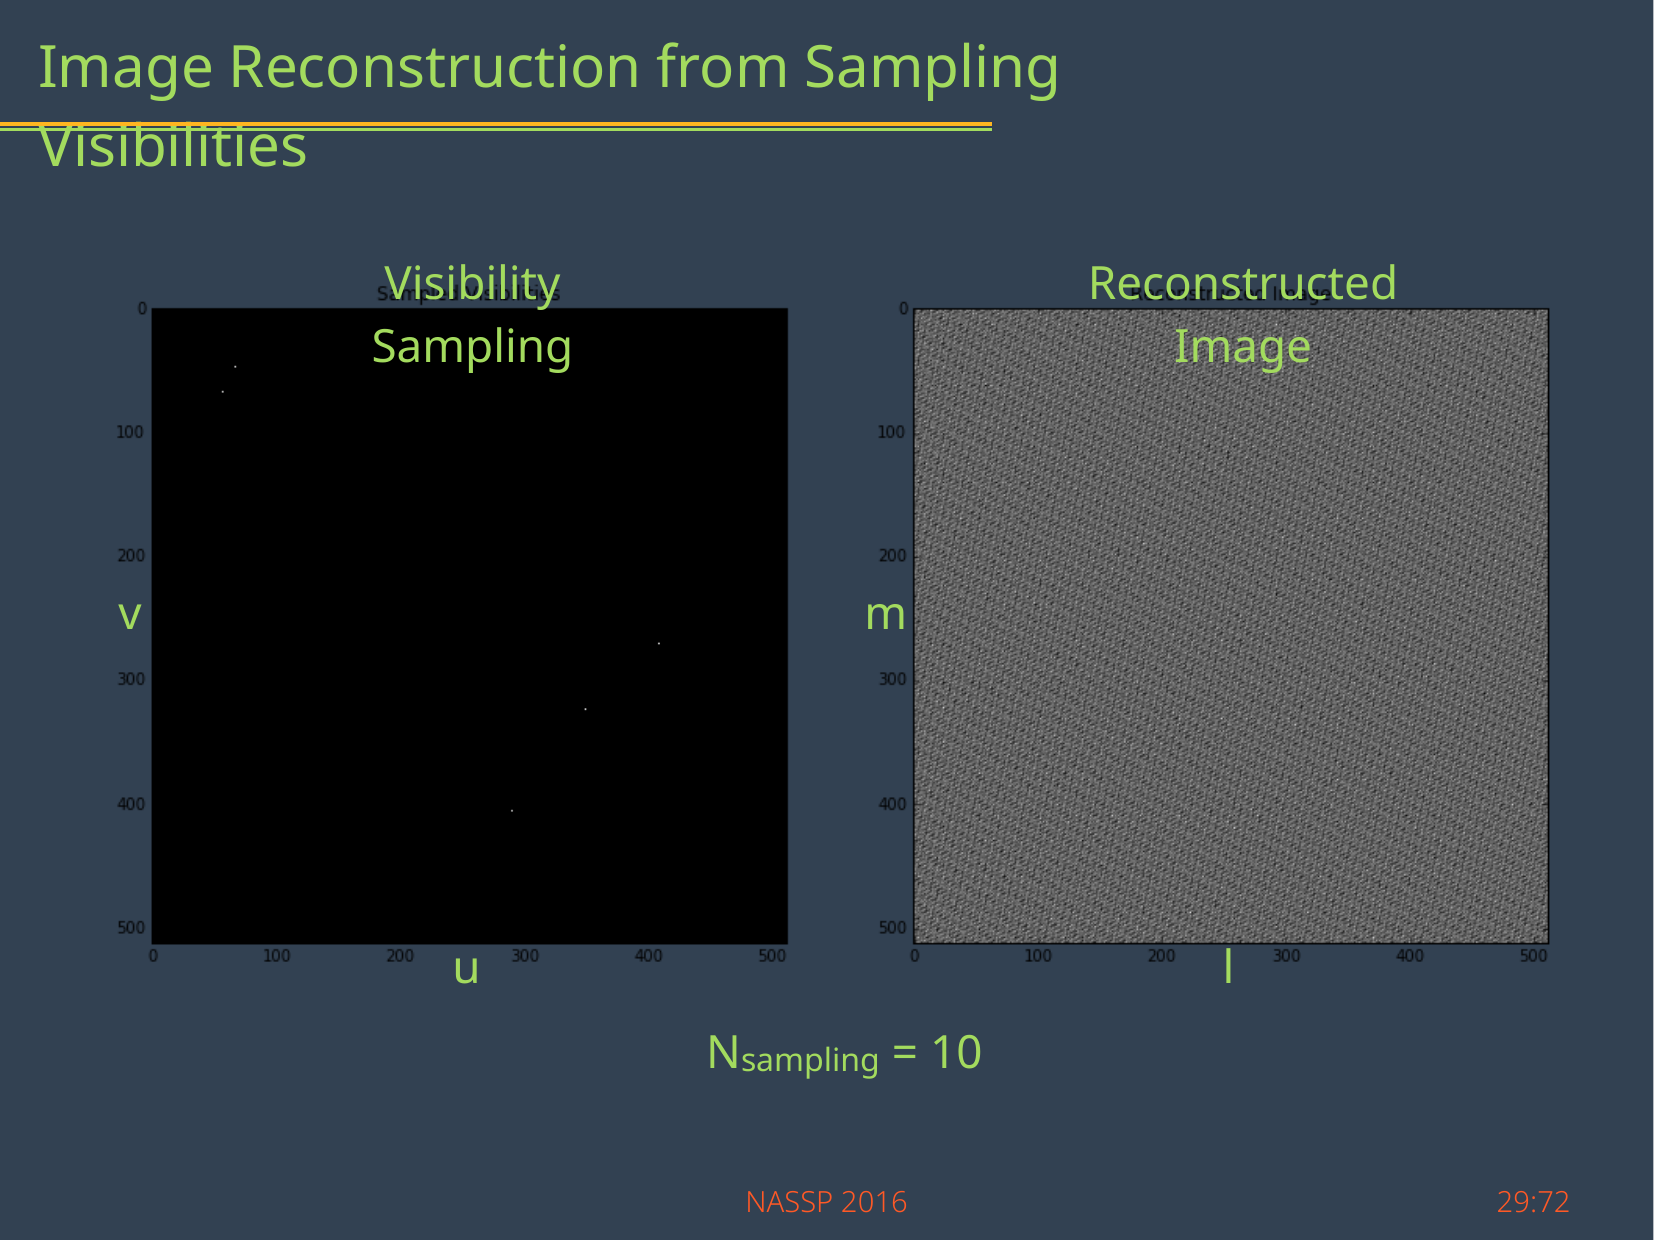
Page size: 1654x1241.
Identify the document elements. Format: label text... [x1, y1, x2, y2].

text_box Nsampling = 10 [643, 1011, 1046, 1093]
text_box l [1163, 927, 1294, 997]
text_box u [401, 927, 532, 997]
picture [105, 274, 1559, 976]
text_box Visibility Sampling [271, 243, 674, 313]
text_box v [64, 572, 195, 643]
text_box Image Reconstruction from Sampling Visibilities [23, 17, 1252, 103]
text_box Reconstructed Image [1003, 243, 1483, 313]
text_box m [820, 572, 951, 643]
